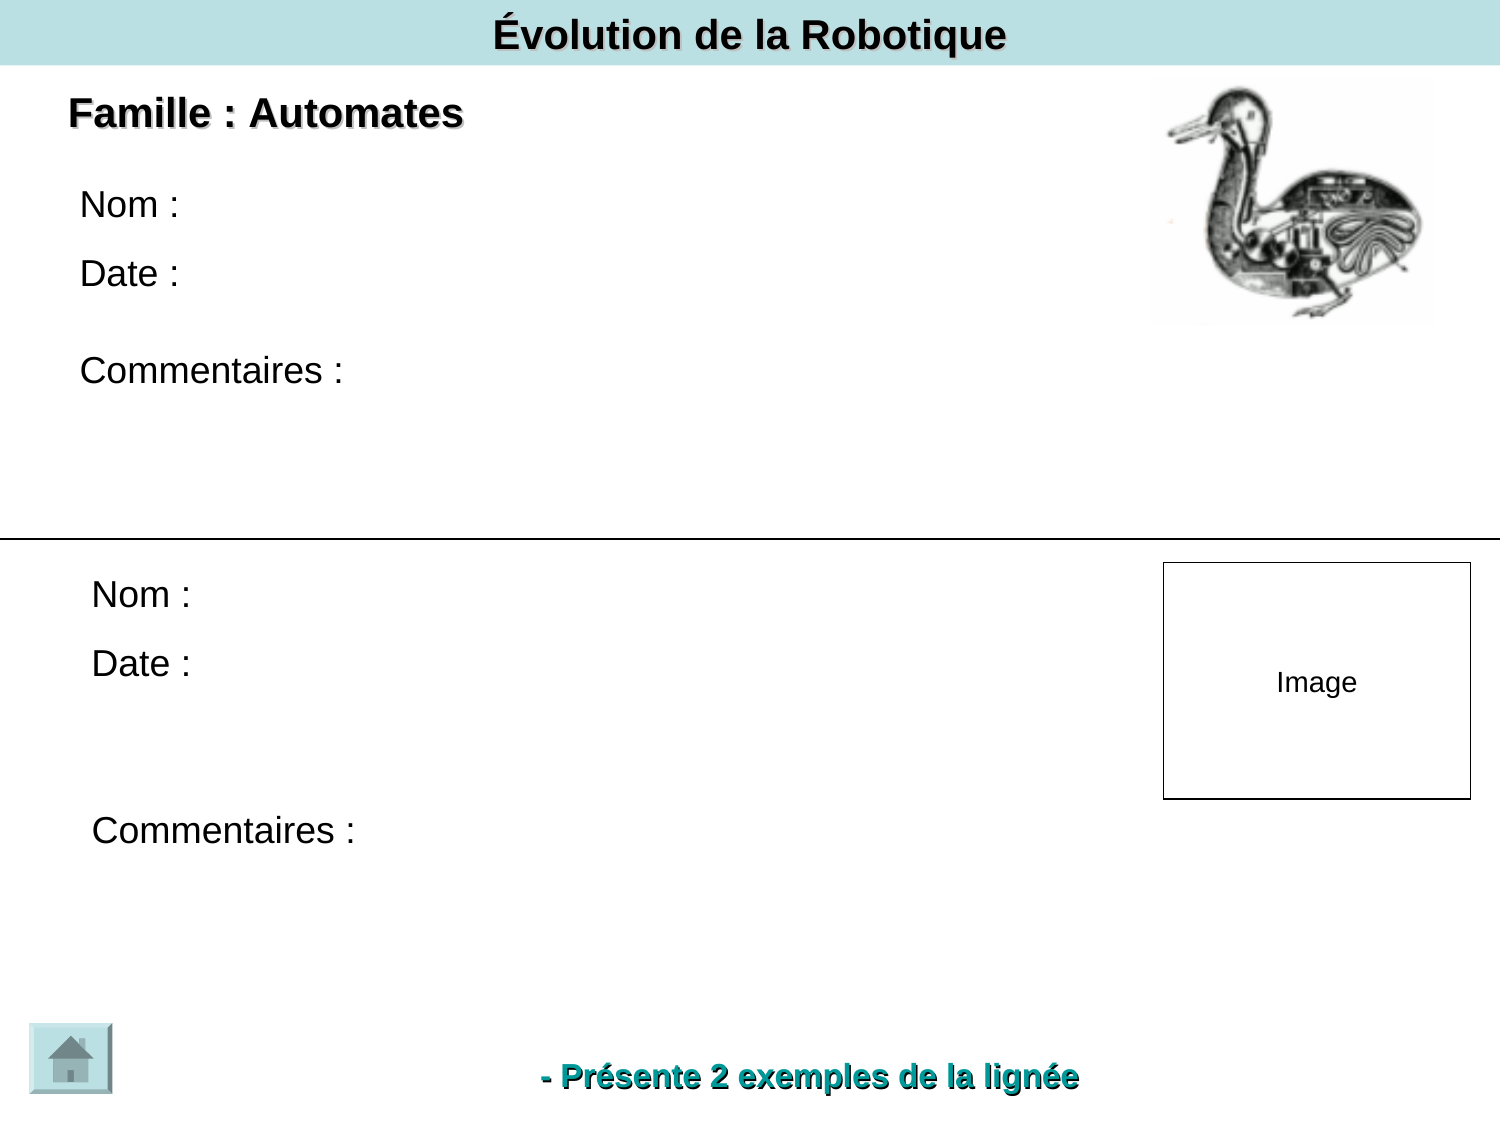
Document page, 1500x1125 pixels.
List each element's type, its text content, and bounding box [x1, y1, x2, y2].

text_box - Présente 2 exemples de la lignée [525, 1046, 1152, 1103]
text_box Image [1163, 562, 1471, 799]
text_box [31, 1023, 113, 1094]
text_box Famille : Automates [53, 78, 633, 144]
text_box Évolution de la Robotique [0, 0, 1500, 66]
text_box Commentaires : [76, 798, 1459, 860]
text_box Nom : Date : [64, 172, 396, 302]
picture [1151, 78, 1435, 327]
text_box Commentaires : [64, 337, 1447, 399]
text_box Nom : Date : [76, 562, 431, 692]
